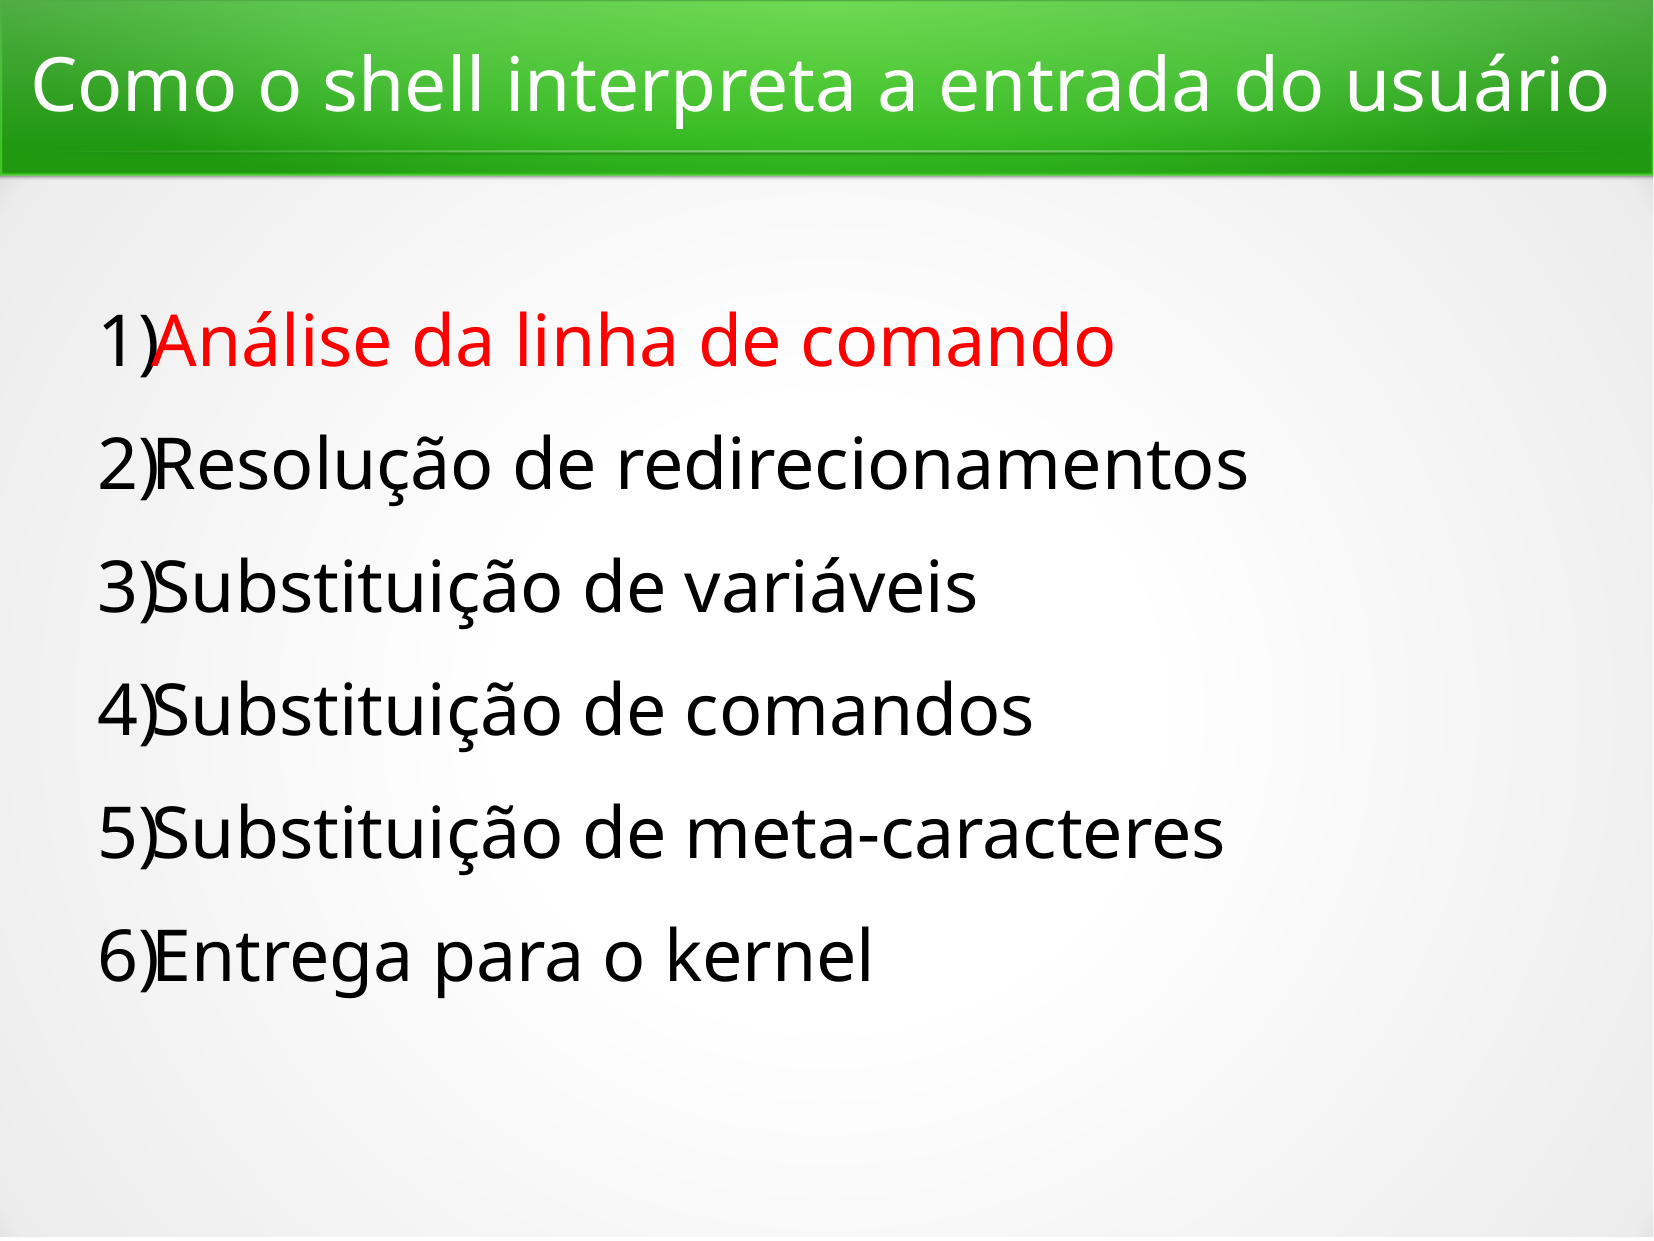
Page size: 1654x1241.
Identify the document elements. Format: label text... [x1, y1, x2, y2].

list Análise da linha de comando Resolução de redirecionamentos Substituição de variáveis Substituição de comandos Substituição de meta-caracteres Entrega para o kernel [82, 290, 1571, 1010]
title Como o shell interpreta a entrada do usuário [11, 11, 1630, 154]
picture [0, 0, 1654, 1237]
